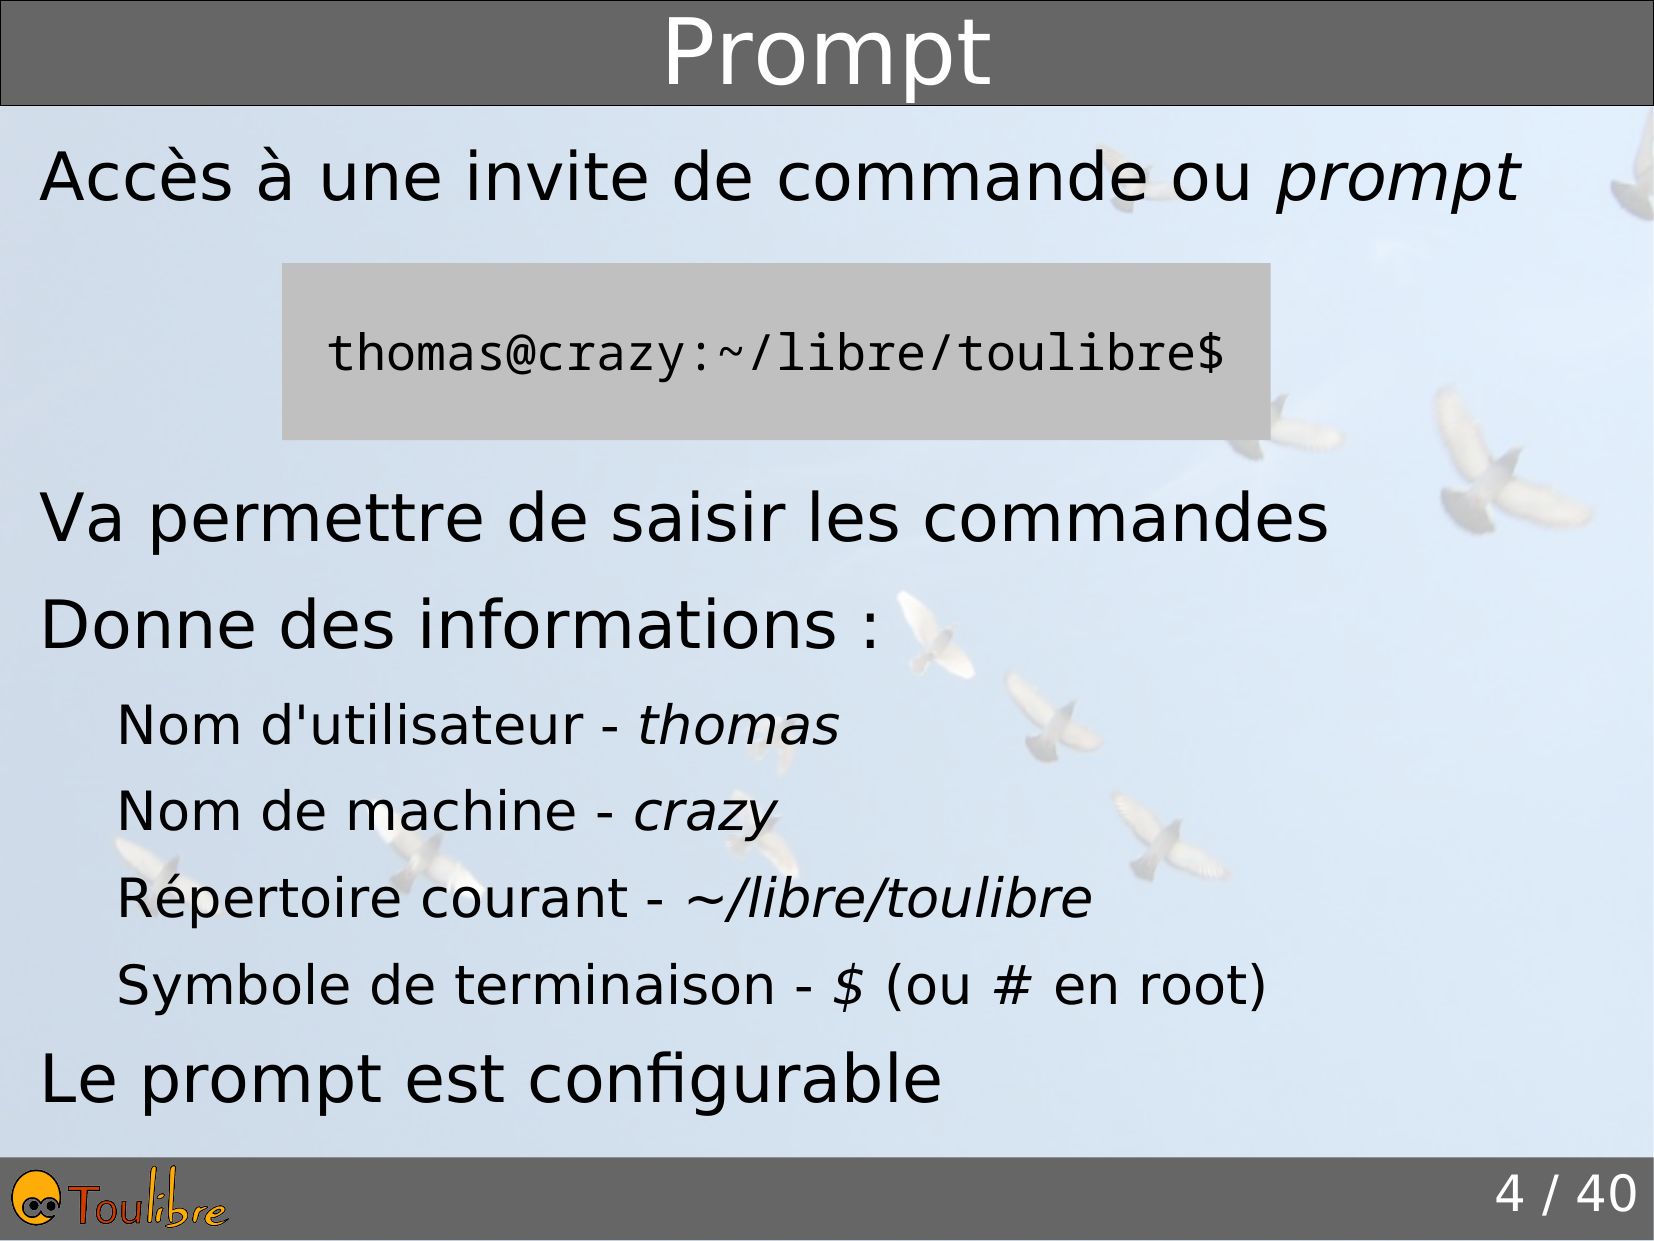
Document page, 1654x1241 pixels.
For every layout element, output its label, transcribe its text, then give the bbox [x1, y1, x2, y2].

list Accès à une invite de commande ou prompt Va permettre de saisir les commandes Donne des informations : Nom d'utilisateur - thomas Nom de machine - crazy Répertoire courant - ~/libre/toulibre Symbole de terminaison - $ (ou # en root) Le prompt est configurable [22, 138, 1617, 1126]
title Prompt [0, 0, 1654, 107]
picture [11, 1165, 229, 1228]
text_box thomas@crazy:~/libre/toulibre$ [282, 263, 1271, 441]
